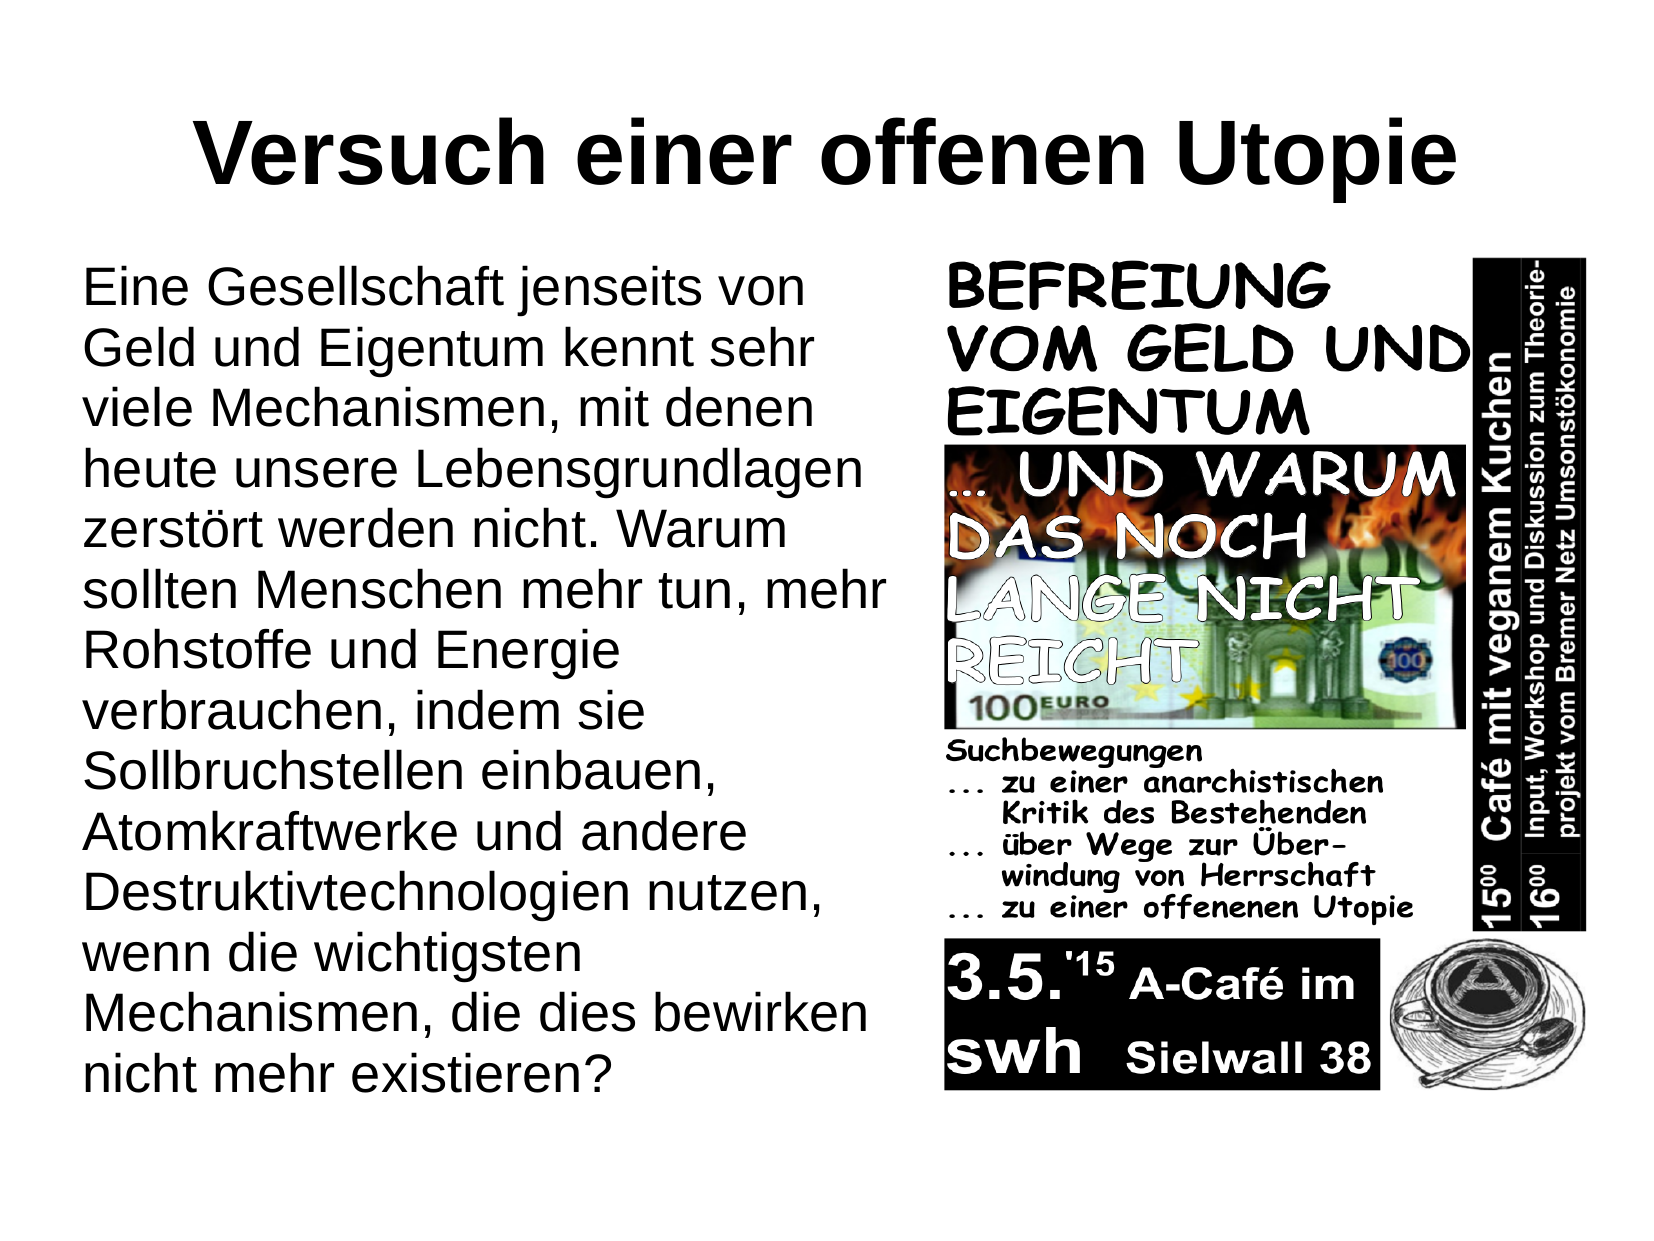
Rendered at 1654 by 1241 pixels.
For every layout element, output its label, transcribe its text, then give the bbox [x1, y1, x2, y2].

picture [921, 236, 1609, 1111]
list Eine Gesellschaft jenseits von Geld und Eigentum kennt sehr viele Mechanismen, mit denen heute unsere Lebensgrundlagen zerstört werden nicht. Warum sollten Menschen mehr tun, mehr Rohstoffe und Energie verbrauchen, indem sie Sollbruchstellen einbauen, Atomkraftwerke und andere Destruktivtechnologien nutzen, wenn die wichtigsten Mechanismen, die dies bewirken nicht mehr existieren? [11, 256, 934, 1123]
title Versuch einer offenen Utopie [82, 49, 1571, 256]
